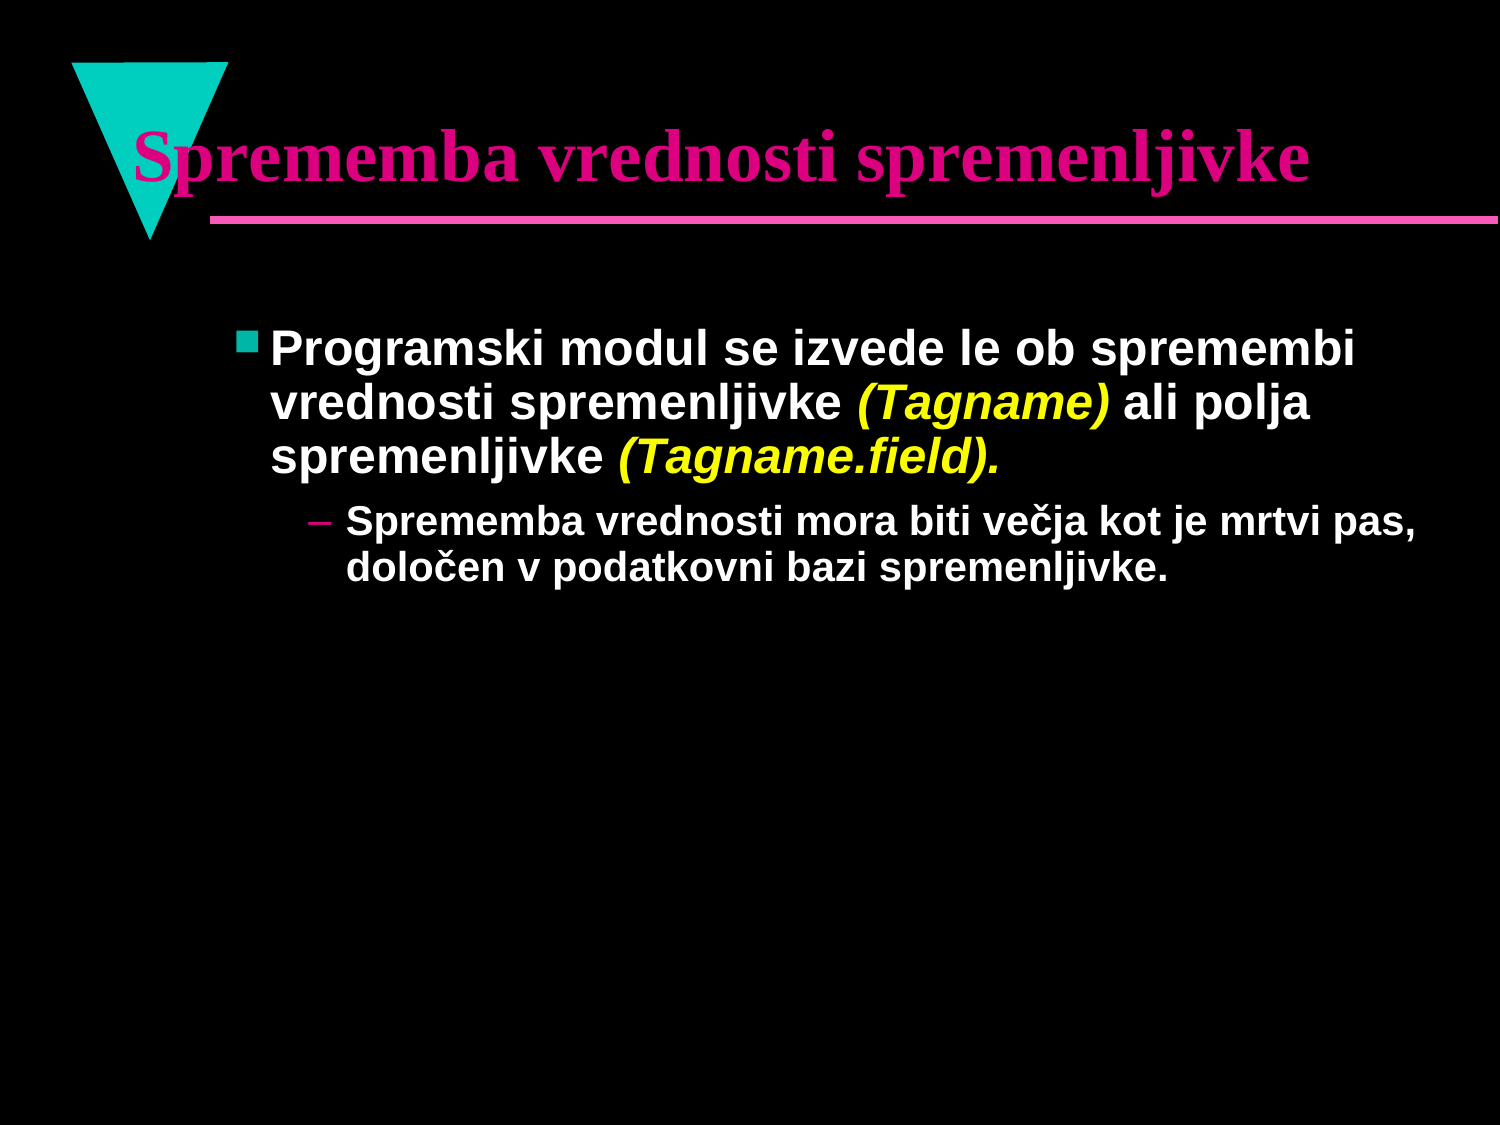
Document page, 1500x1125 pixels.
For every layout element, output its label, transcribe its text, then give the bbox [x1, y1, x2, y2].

title Sprememba vrednosti spremenljivke [117, 63, 1500, 251]
list Programski modul se izvede le ob spremembi vrednosti spremenljivke (Tagname) ali polja spremenljivke (Tagname.field). Sprememba vrednosti mora biti večja kot je mrtvi pas, določen v podatkovni bazi spremenljivke. [143, 314, 1500, 990]
